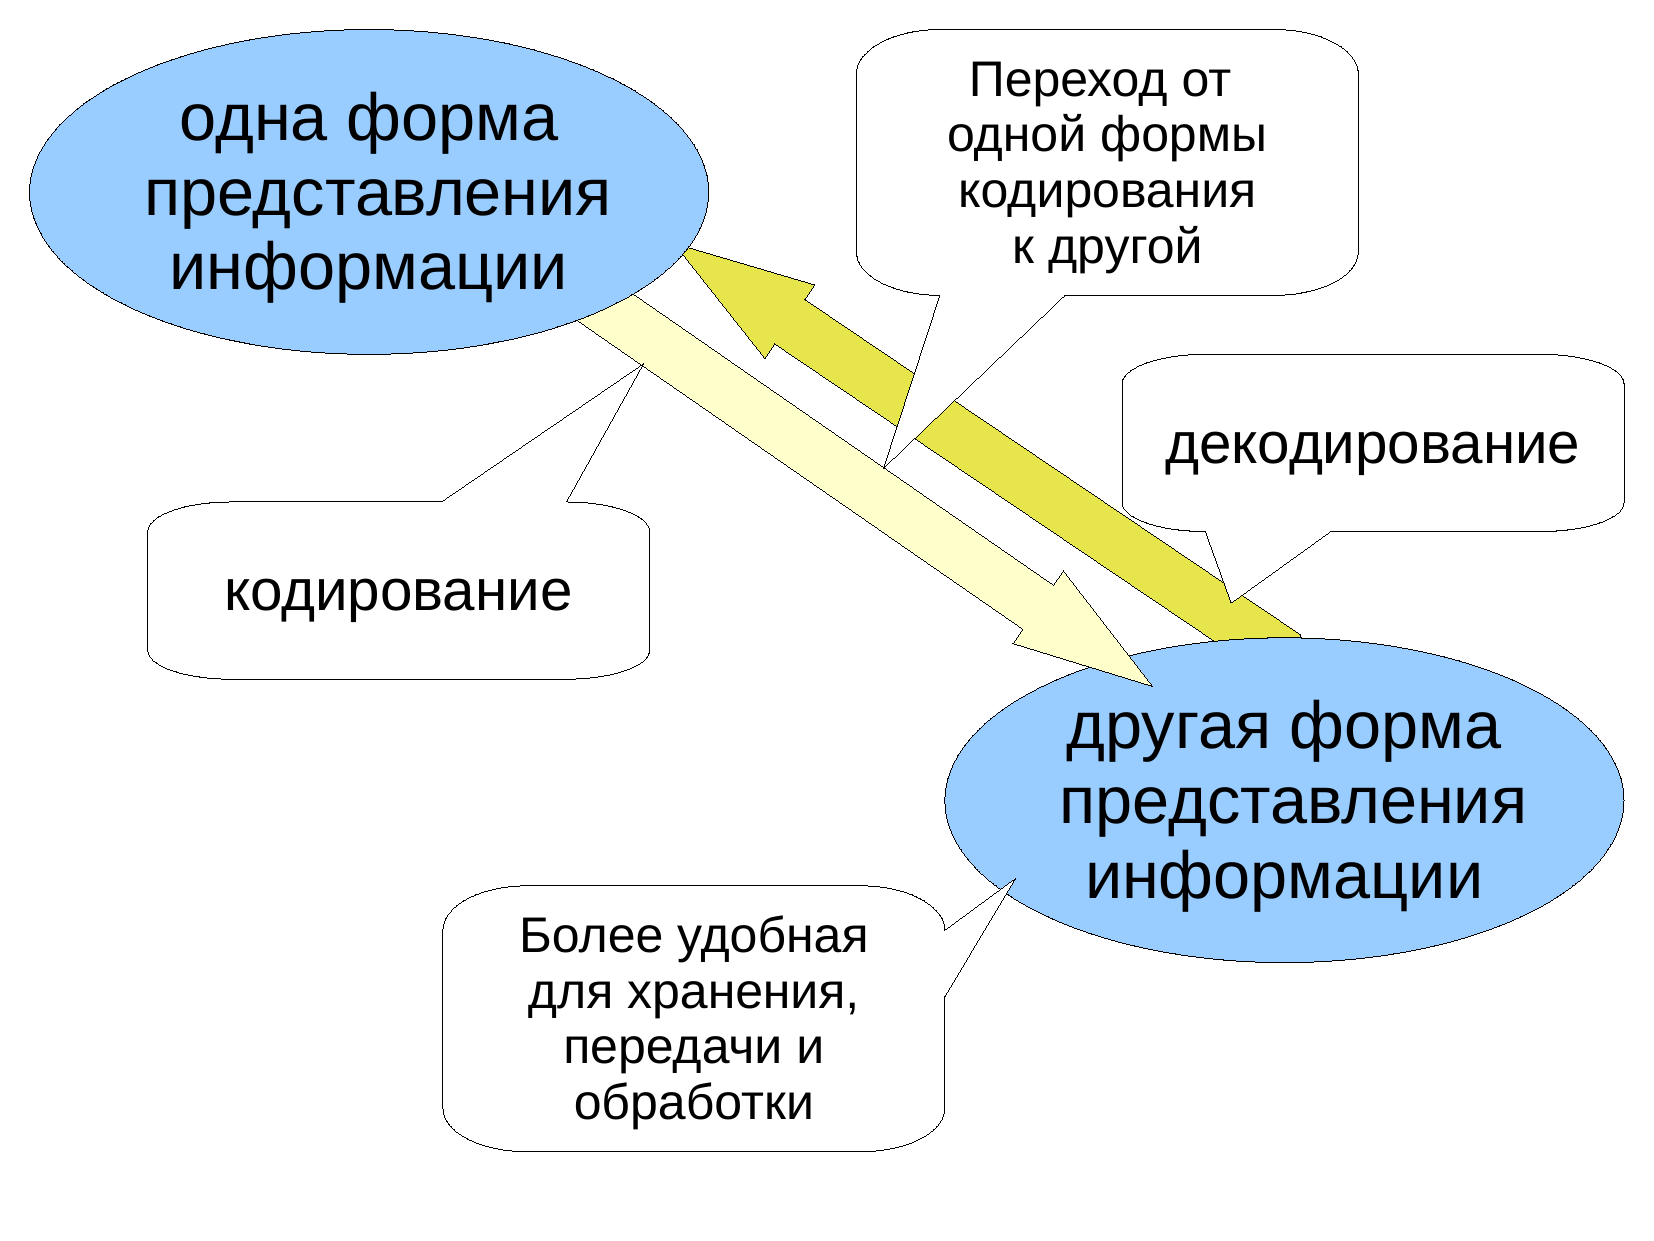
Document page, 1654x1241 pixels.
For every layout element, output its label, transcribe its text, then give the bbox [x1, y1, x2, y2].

text_box Более удобная для хранения, передачи и обработки [442, 878, 1016, 1152]
text_box кодирование [147, 363, 650, 680]
text_box [578, 294, 1153, 687]
text_box декодирование [1122, 354, 1625, 603]
text_box [683, 247, 914, 426]
text_box другая форма представления информации [944, 637, 1625, 963]
text_box Переход от одной формы кодирования к другой [856, 29, 1359, 469]
text_box [915, 400, 1301, 641]
text_box одна форма представления информации [29, 29, 709, 355]
